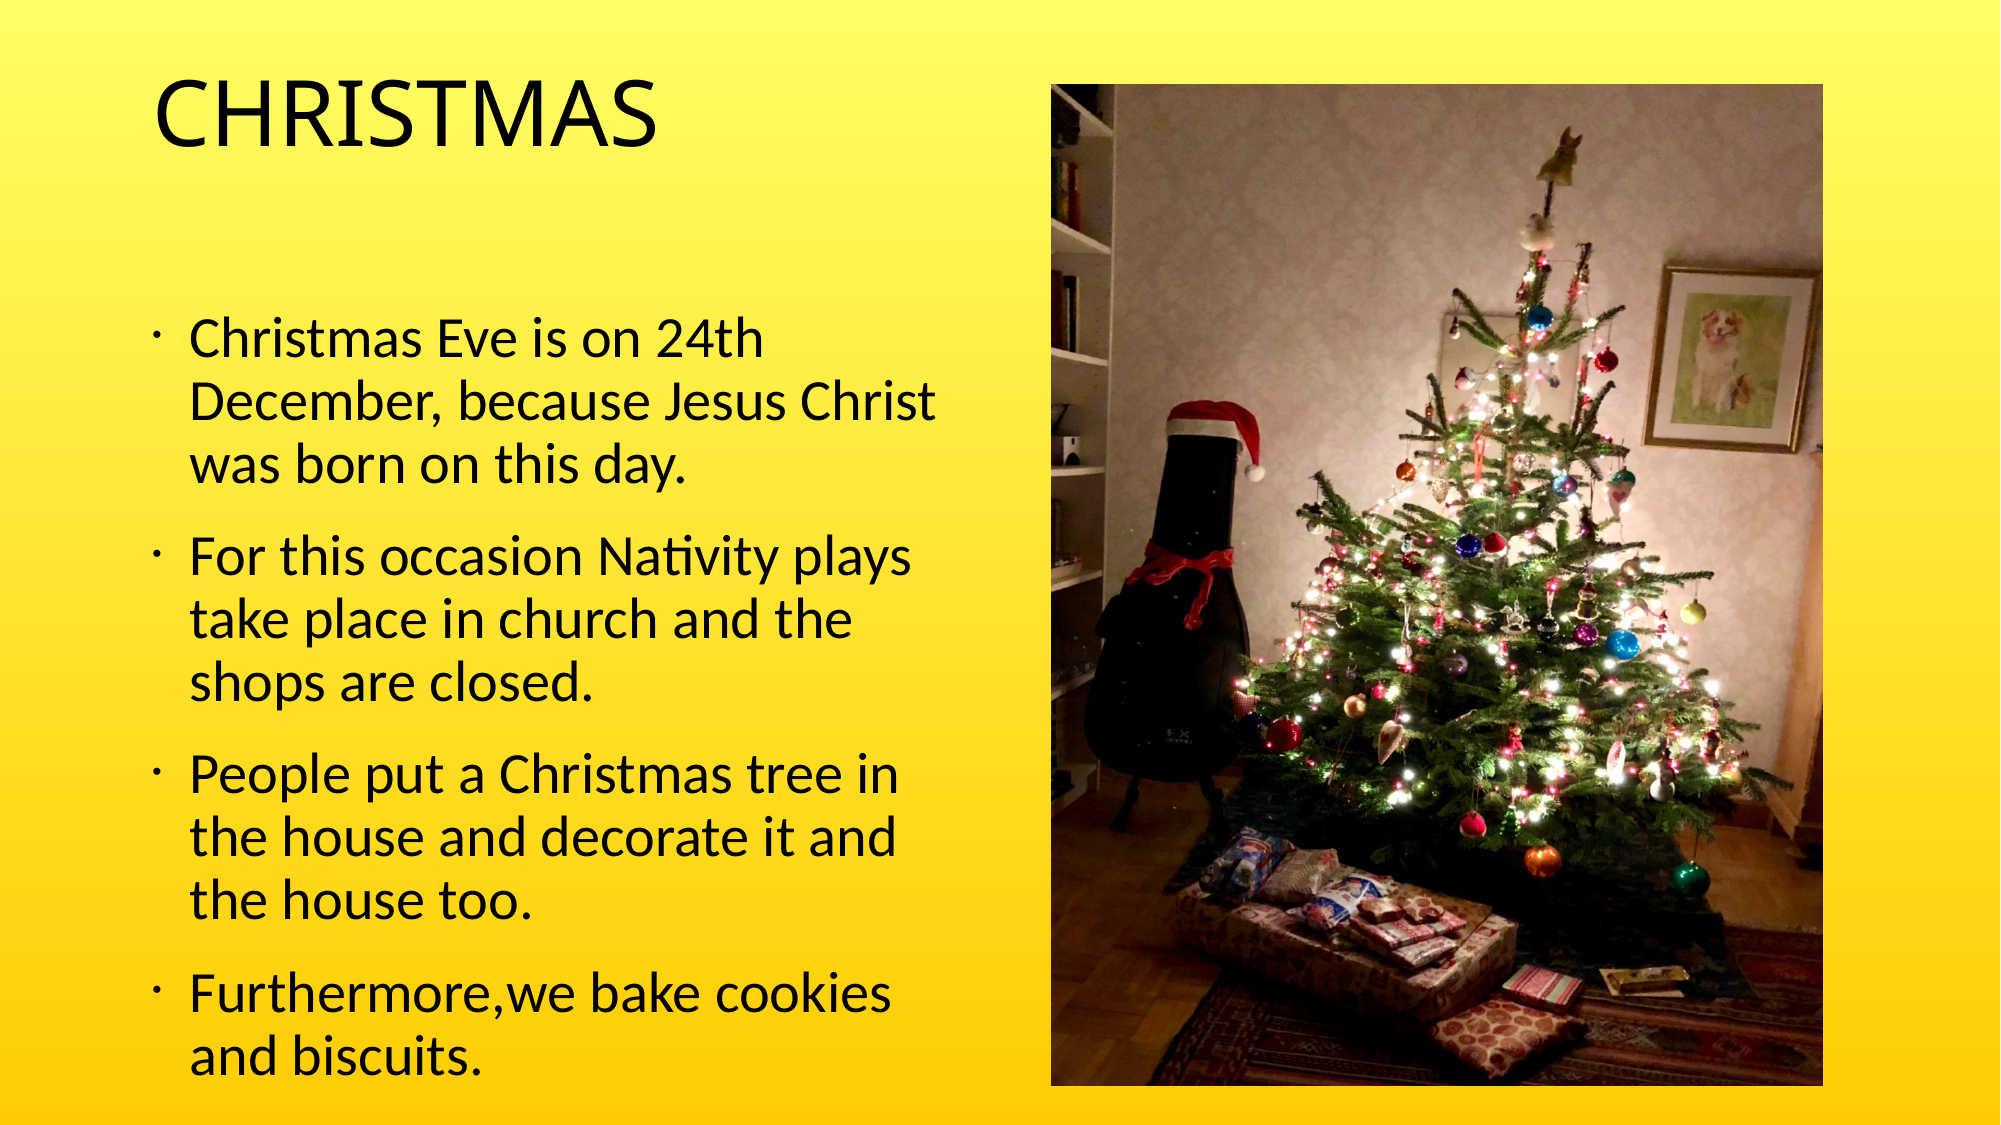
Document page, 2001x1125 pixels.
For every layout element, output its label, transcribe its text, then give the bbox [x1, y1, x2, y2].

picture [1051, 84, 1823, 1086]
list Christmas Eve is on 24th December, because Jesus Christ was born on this day. For this occasion Nativity plays take place in church and the shops are closed. People put a Christmas tree in the house and decorate it and the house too. Furthermore,we bake cookies and biscuits. [137, 299, 988, 1014]
title CHRISTMAS [137, 59, 1863, 278]
